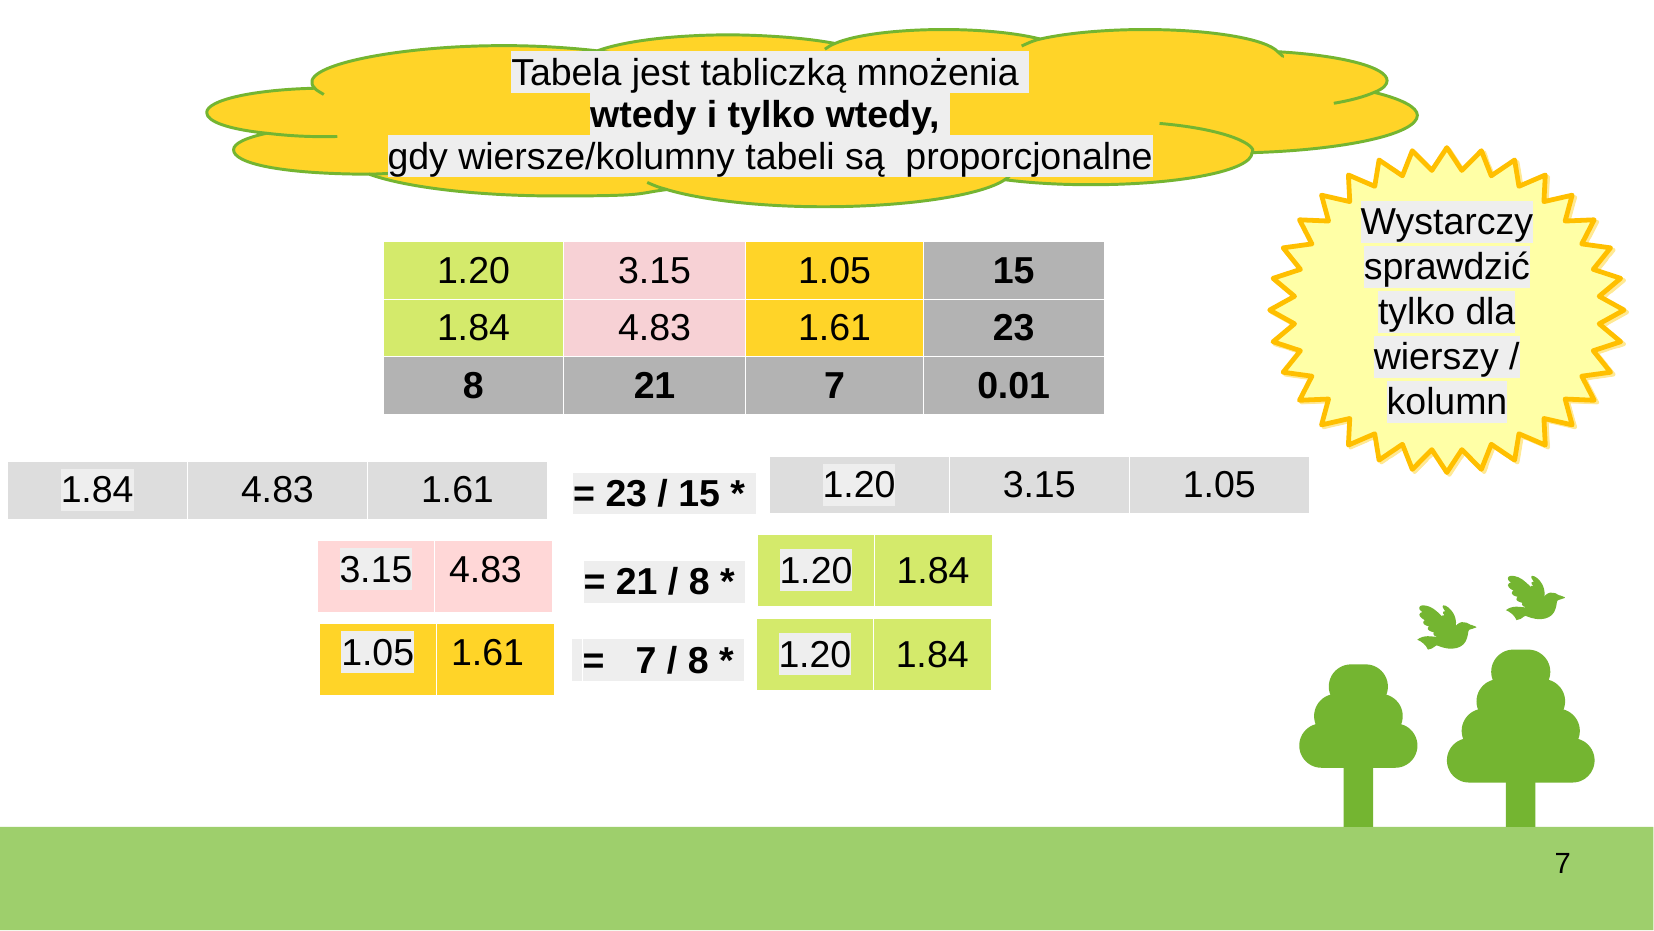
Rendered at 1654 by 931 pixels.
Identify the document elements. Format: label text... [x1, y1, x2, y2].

table_header 1.61 [437, 624, 554, 695]
table_header 3.15 [950, 457, 1129, 513]
table_header 1.05 [1130, 457, 1309, 513]
table_cell 21 [564, 357, 745, 414]
table_cell 7 [746, 357, 923, 414]
text_box = 23 / 15 * [561, 472, 768, 532]
table_header 1.20 [770, 457, 949, 513]
table_cell 1.61 [746, 300, 923, 356]
table_cell 4.83 [564, 300, 745, 356]
table_header 1.84 [8, 462, 187, 519]
table_cell 1.84 [384, 300, 563, 356]
table_header 1.84 [875, 535, 992, 606]
table_header 3.15 [318, 541, 434, 612]
table_cell 0.01 [924, 357, 1104, 414]
text_box = 7 / 8 * [554, 639, 762, 699]
table_header 3.15 [564, 242, 745, 299]
table_header 4.83 [435, 541, 552, 612]
table_cell 8 [384, 357, 563, 414]
table_header 15 [924, 242, 1104, 299]
table_header 1.20 [758, 535, 874, 606]
table_header 4.83 [188, 462, 367, 519]
table_header 1.20 [757, 619, 873, 690]
table_header 1.20 [384, 242, 563, 299]
table_header 1.84 [874, 619, 991, 690]
table_header 1.61 [368, 462, 547, 519]
text_box Wystarczy sprawdzić tylko dla wierszy / kolumn [1269, 147, 1625, 473]
table_header 1.05 [746, 242, 923, 299]
text_box Tabela jest tabliczką mnożenia wtedy i tylko wtedy, gdy wiersze/kolumny tabeli są proporcjonalne [206, 29, 1418, 207]
table_cell 23 [924, 300, 1104, 356]
text_box = 21 / 8 * [561, 561, 768, 621]
table_header 1.05 [320, 624, 436, 695]
